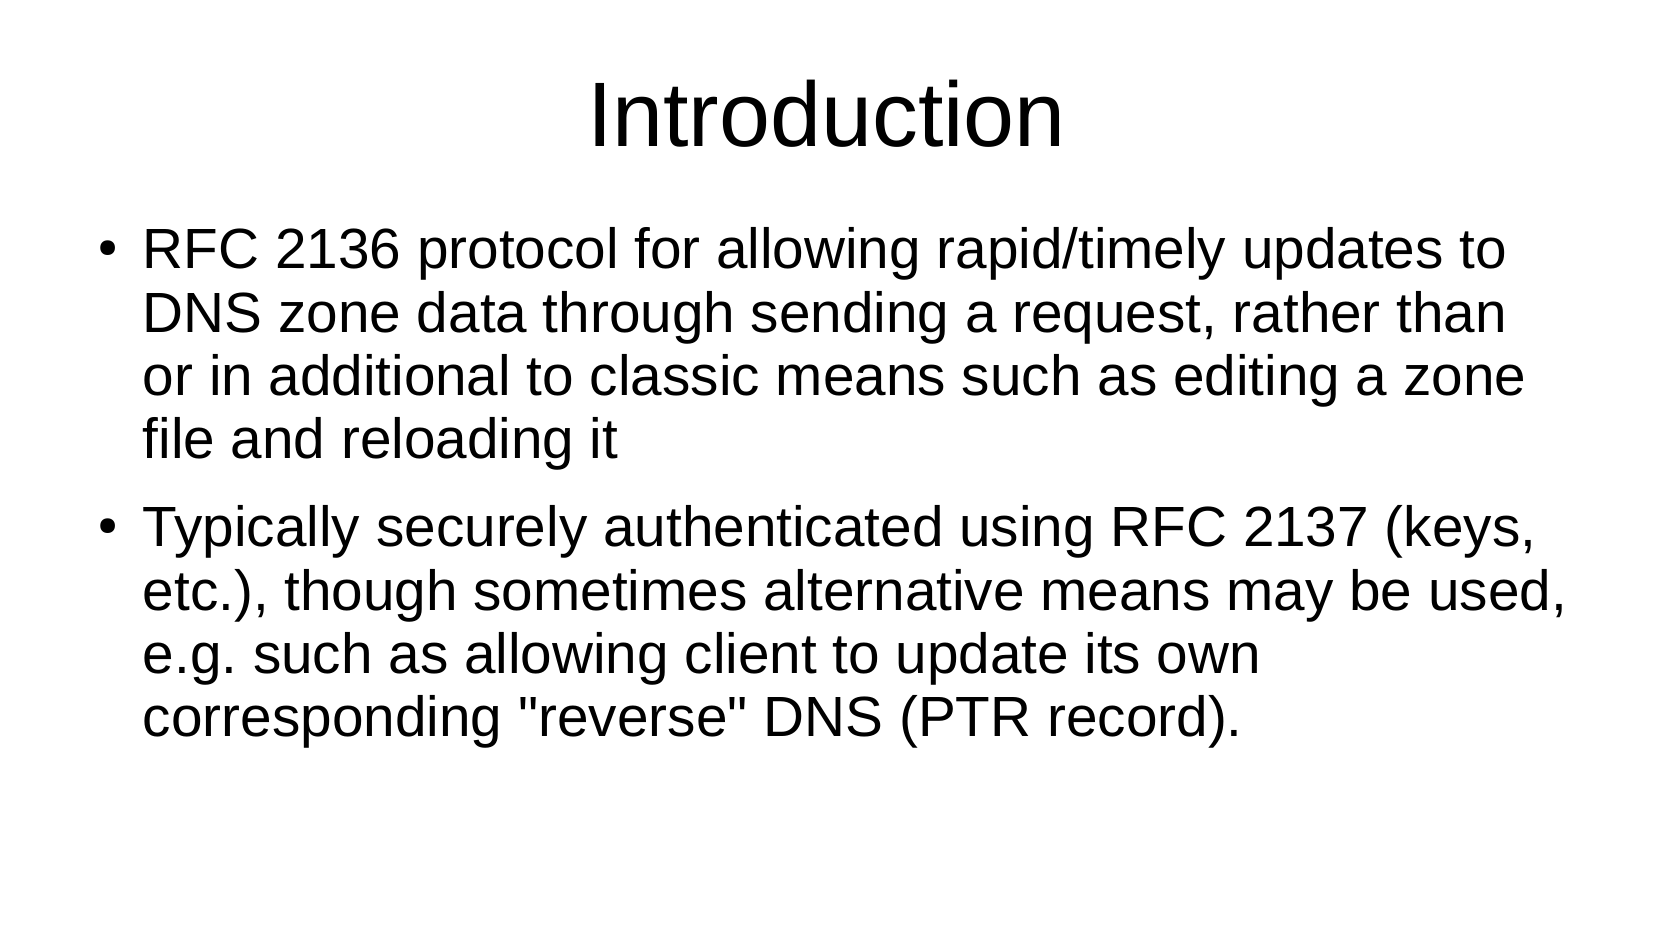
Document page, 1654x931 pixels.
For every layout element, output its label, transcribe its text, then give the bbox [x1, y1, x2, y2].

list RFC 2136 protocol for allowing rapid/timely updates to DNS zone data through sending a request, rather than or in additional to classic means such as editing a zone file and reloading it Typically securely authenticated using RFC 2137 (keys, etc.), though sometimes alternative means may be used, e.g. such as allowing client to update its own corresponding "reverse" DNS (PTR record). [82, 217, 1571, 758]
title Introduction [82, 37, 1571, 193]
